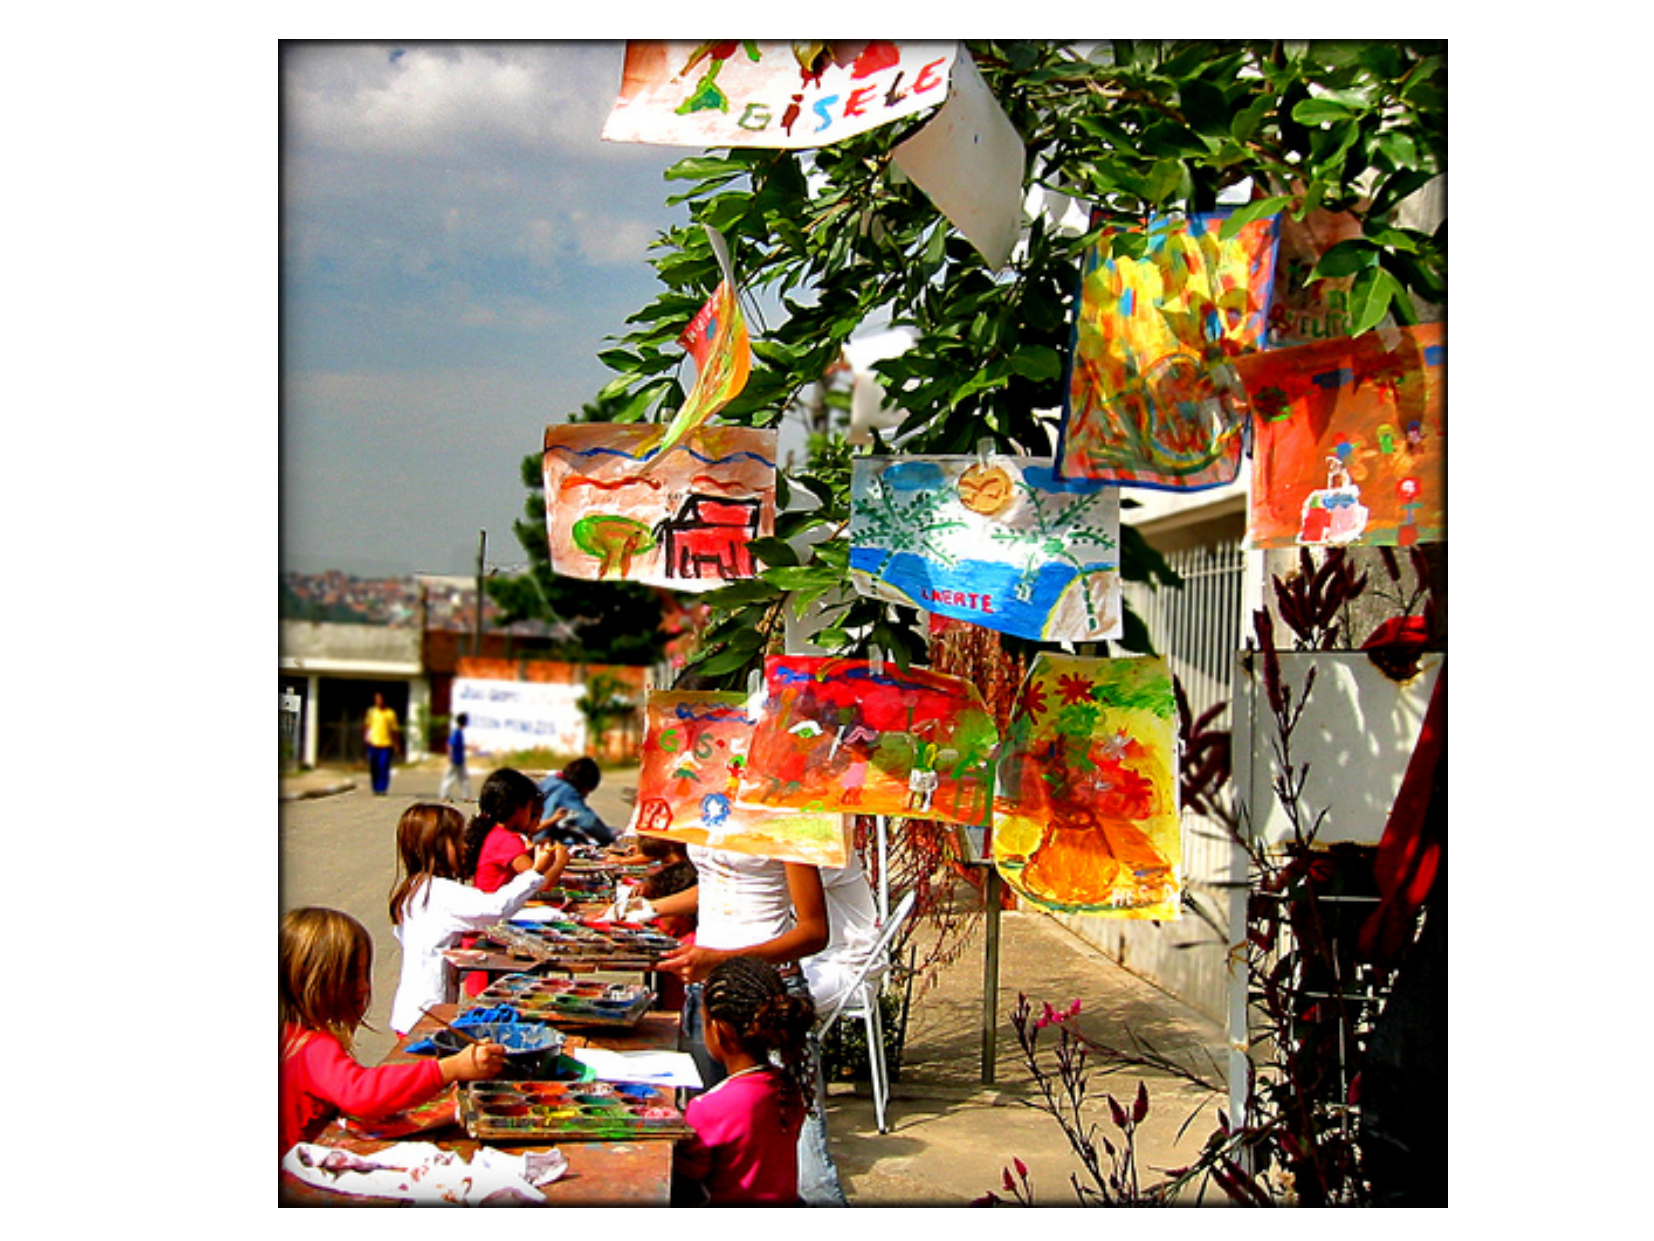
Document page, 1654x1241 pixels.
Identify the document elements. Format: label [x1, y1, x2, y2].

picture [278, 39, 1448, 1208]
